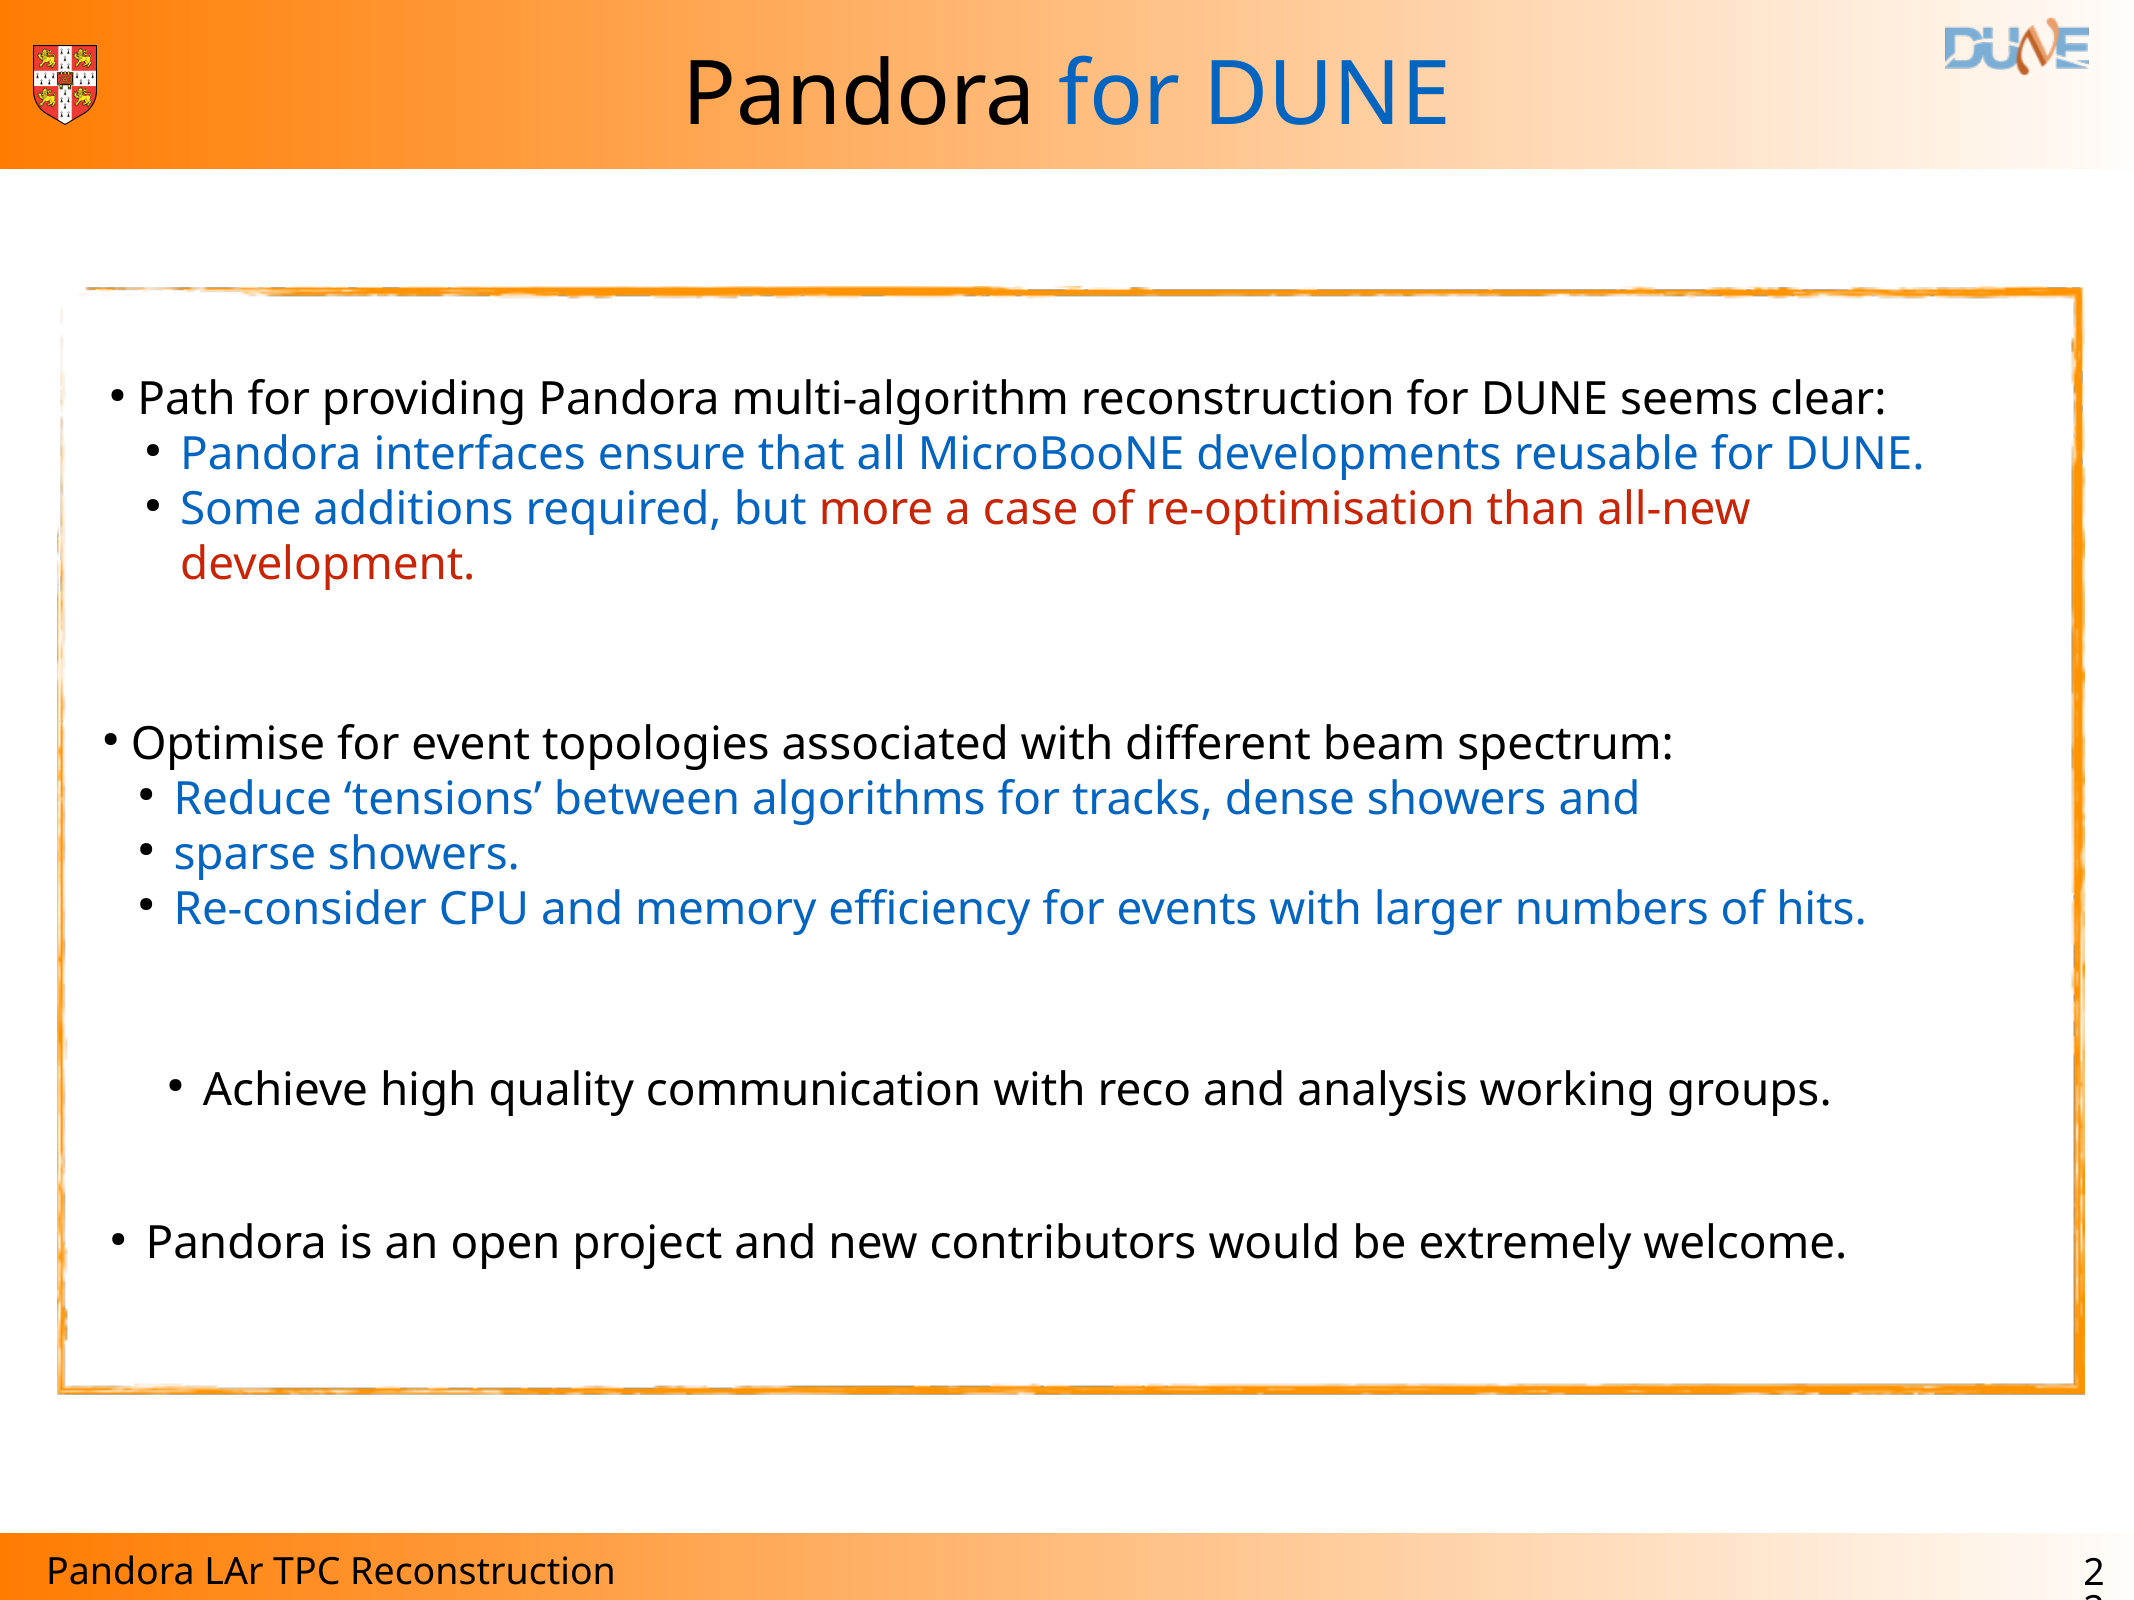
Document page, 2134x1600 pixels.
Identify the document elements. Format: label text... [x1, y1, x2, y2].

text_box <number> [2075, 1539, 2132, 1600]
picture [57, 286, 2085, 1397]
text_box <number> [942, 0, 949, 27]
text_box Achieve high quality communication with reco and analysis working groups. [98, 1051, 1914, 1123]
text_box Optimise for event topologies associated with different beam spectrum: Reduce ‘tensions’ between algorithms for tracks, dense showers and sparse showers. Re-consider CPU and memory efficiency for events with larger numbers of hits. [94, 661, 2022, 986]
text_box Pandora for DUNE [208, 27, 1925, 150]
text_box Pandora is an open project and new contributors would be extremely welcome. [66, 1204, 1996, 1277]
picture [1944, 17, 2090, 76]
text_box w [cm] [433, 1533, 438, 1600]
picture [33, 45, 97, 125]
text_box <number> [942, 1533, 949, 1600]
